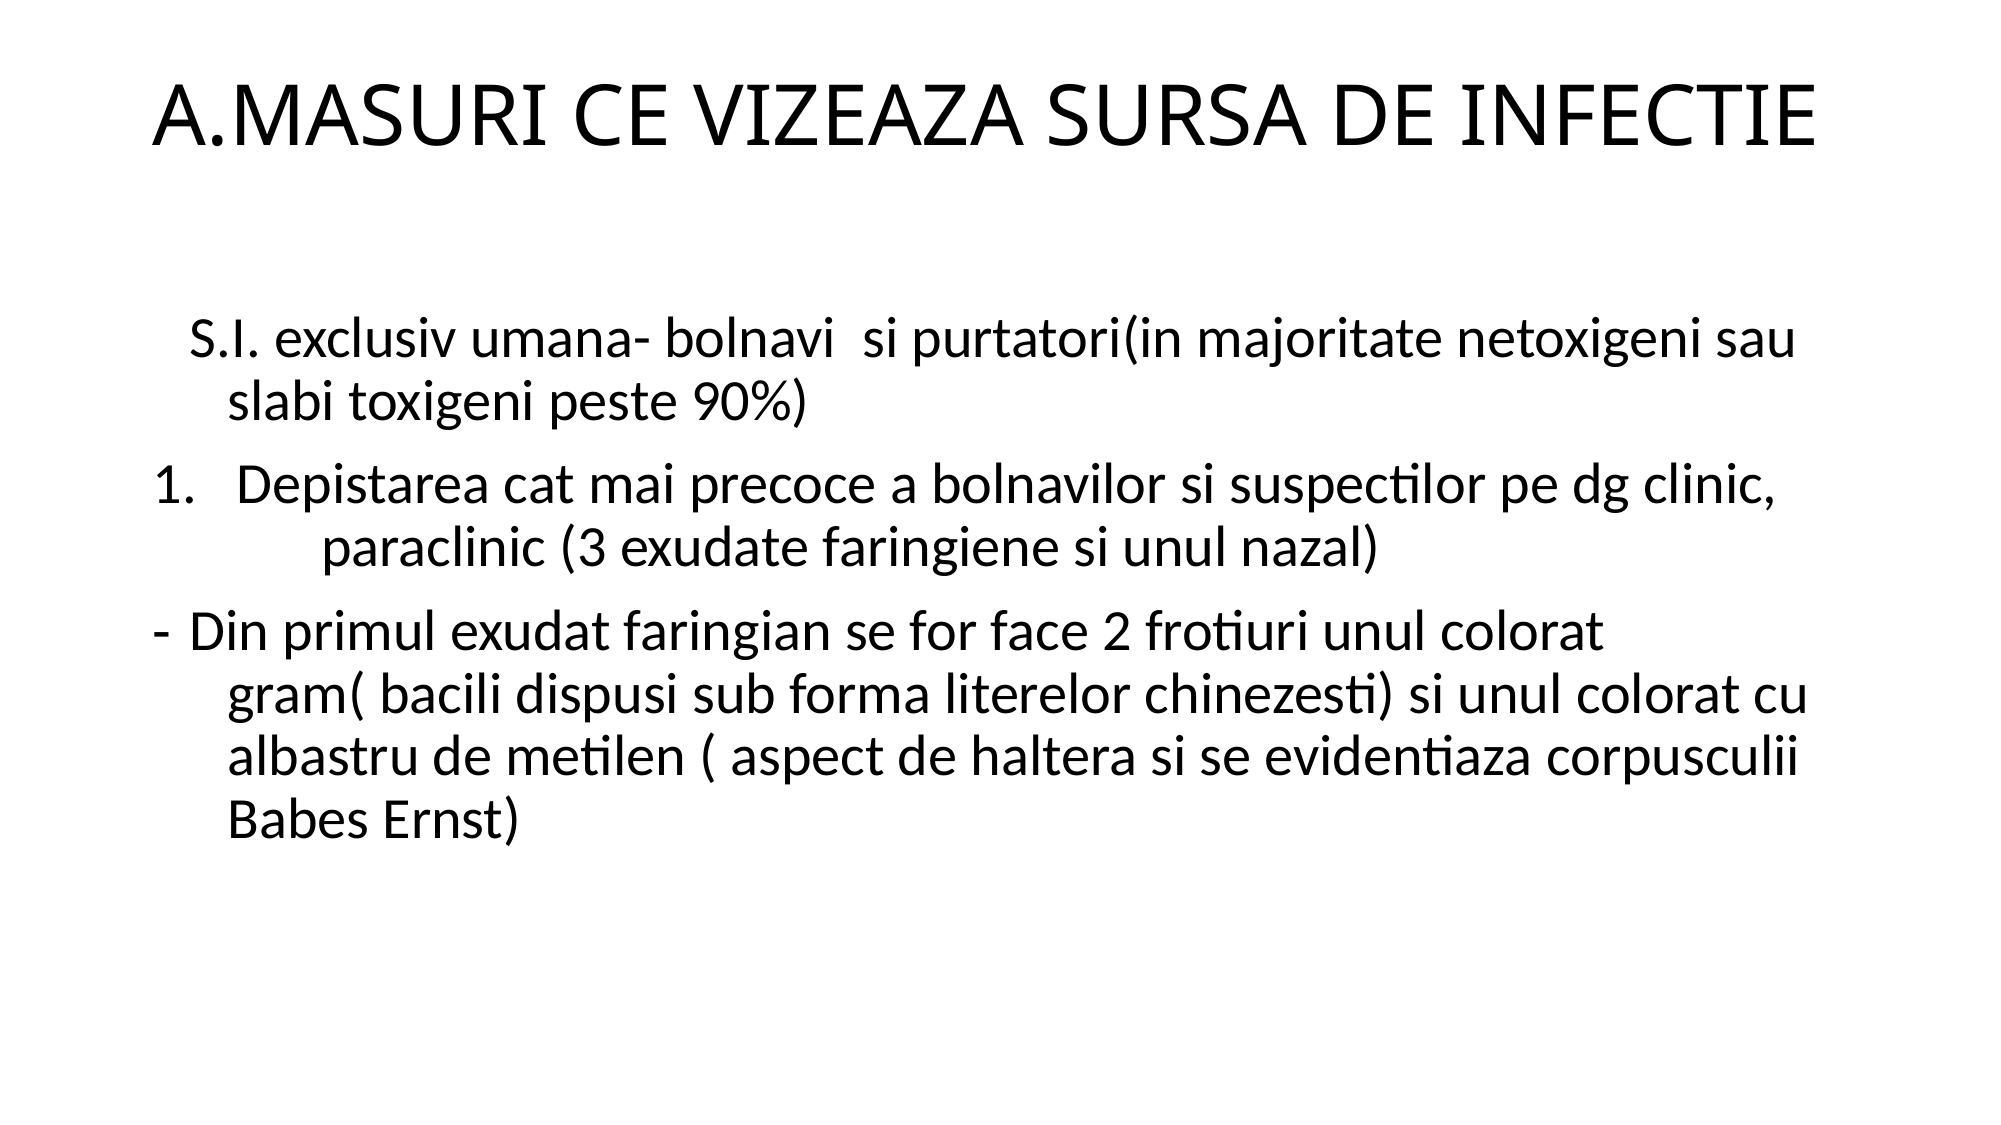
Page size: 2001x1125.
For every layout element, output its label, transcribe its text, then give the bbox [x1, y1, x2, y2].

title A.MASURI CE VIZEAZA SURSA DE INFECTIE [137, 59, 1863, 278]
list S.I. exclusiv umana- bolnavi si purtatori(in majoritate netoxigeni sau slabi toxigeni peste 90%) Depistarea cat mai precoce a bolnavilor si suspectilor pe dg clinic, paraclinic (3 exudate faringiene si unul nazal) Din primul exudat faringian se for face 2 frotiuri unul colorat gram( bacili dispusi sub forma literelor chinezesti) si unul colorat cu albastru de metilen ( aspect de haltera si se evidentiaza corpusculii Babes Ernst) [137, 299, 1863, 1014]
